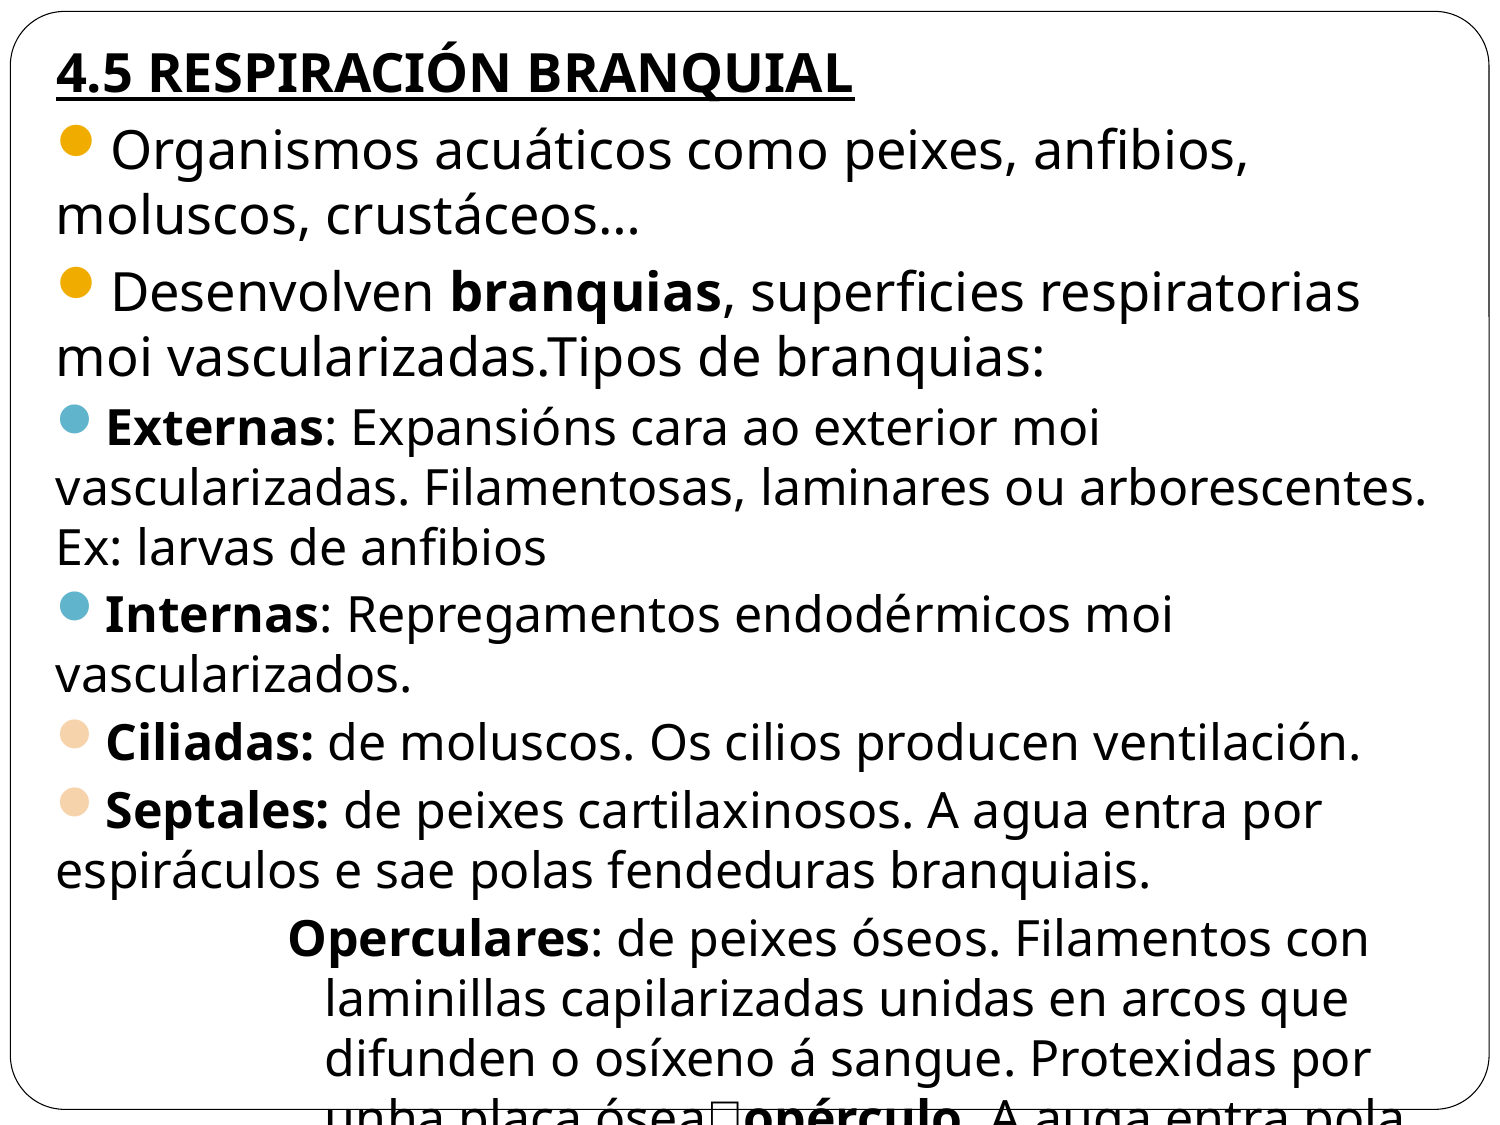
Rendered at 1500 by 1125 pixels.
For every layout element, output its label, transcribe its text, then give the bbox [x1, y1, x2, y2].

text_box 4.5 RESPIRACIÓN BRANQUIAL Organismos acuáticos como peixes, anfibios, moluscos, crustáceos… Desenvolven branquias, superficies respiratorias moi vascularizadas.Tipos de branquias: Externas: Expansións cara ao exterior moi vascularizadas. Filamentosas, laminares ou arborescentes. Ex: larvas de anfibios Internas: Repregamentos endodérmicos moi vascularizados. Ciliadas: de moluscos. Os cilios producen ventilación. Septales: de peixes cartilaxinosos. A agua entra por espiráculos e sae polas fendeduras branquiais. Operculares: de peixes óseos. Filamentos con laminillas capilarizadas unidas en arcos que difunden o osíxeno á sangue. Protexidas por unha placa óseaopérculo. A auga entra pola boca, péchase o opérculo, intercambio de gases nas branquias, apertura do opérculo e saída pola fendedura branquial. [41, 30, 1471, 988]
